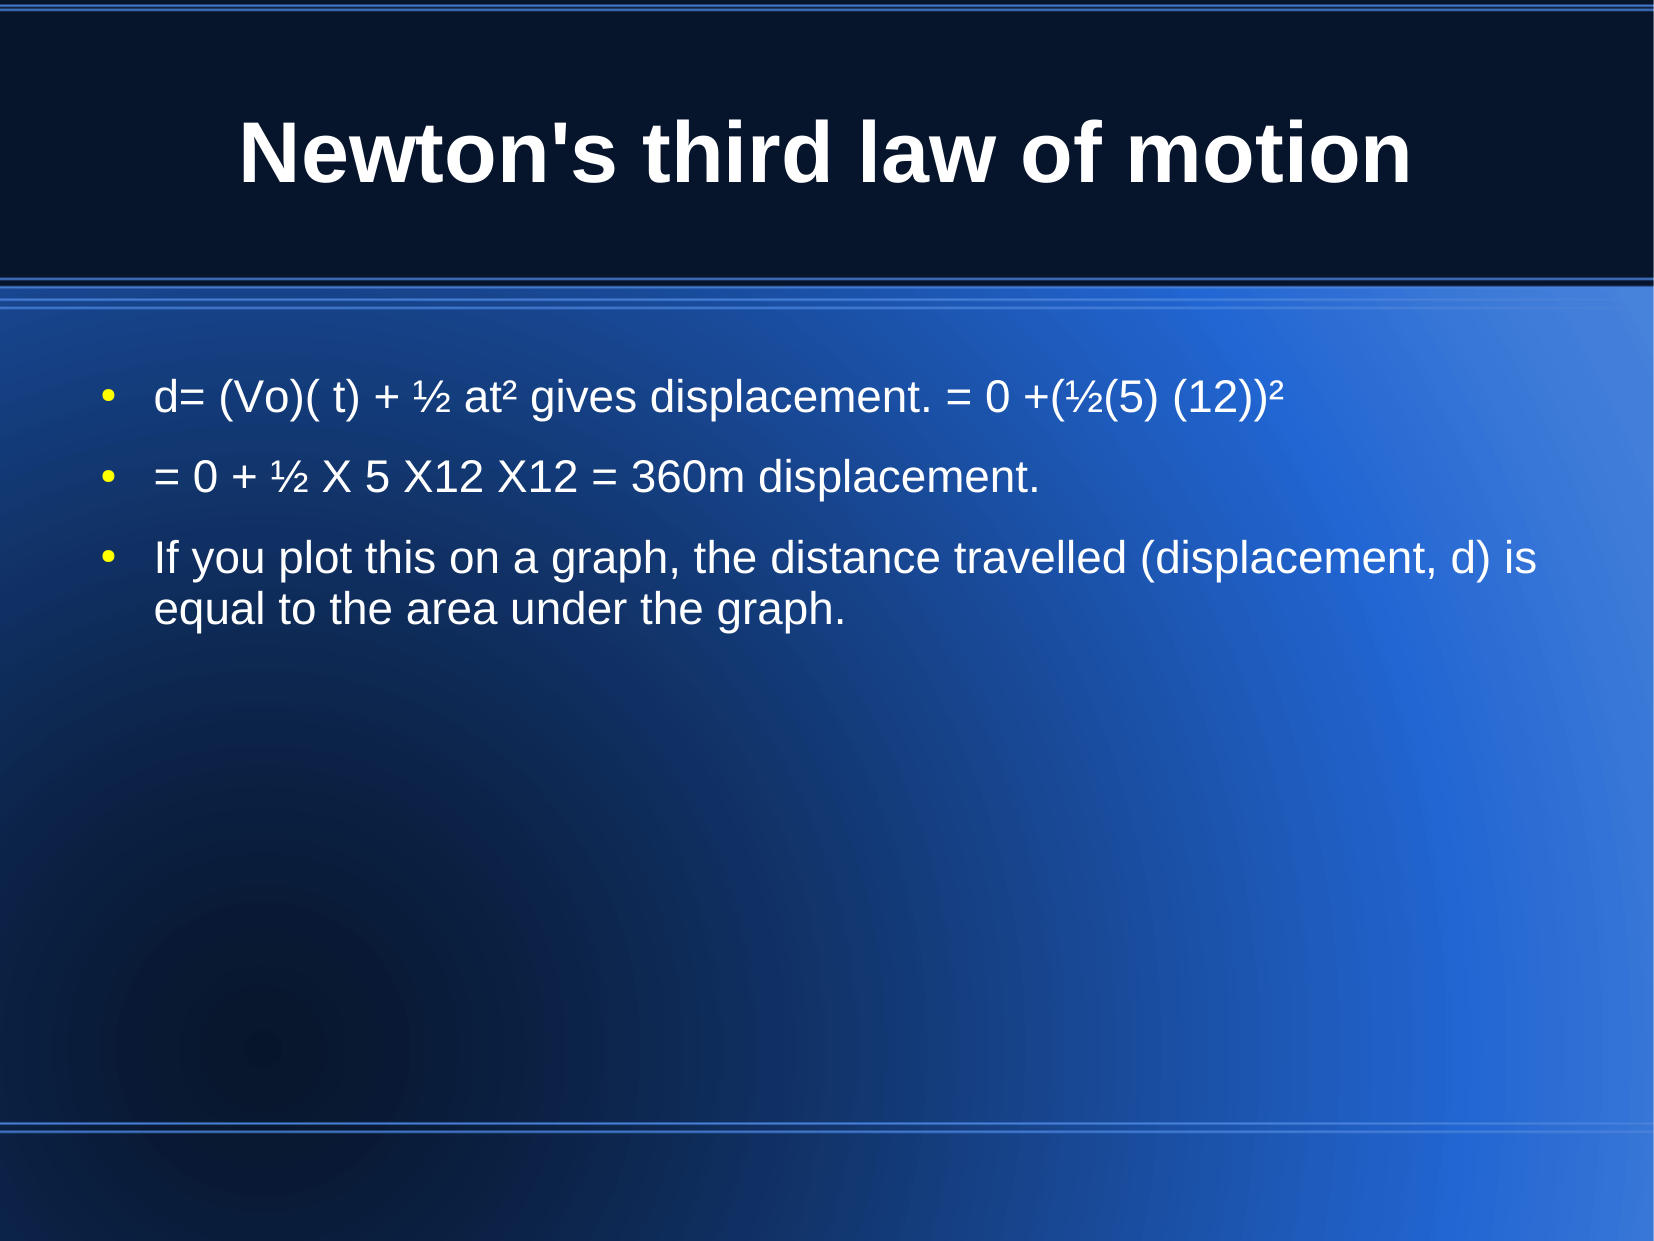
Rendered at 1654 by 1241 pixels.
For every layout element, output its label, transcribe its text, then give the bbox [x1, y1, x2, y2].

picture [0, 0, 1654, 1241]
title Newton's third law of motion [82, 49, 1571, 257]
list d= (Vo)( t) + ½ at² gives displacement. = 0 +(½(5) (12))² = 0 + ½ X 5 X12 X12 = 360m displacement. If you plot this on a graph, the distance travelled (displacement, d) is equal to the area under the graph. [82, 290, 1571, 1109]
